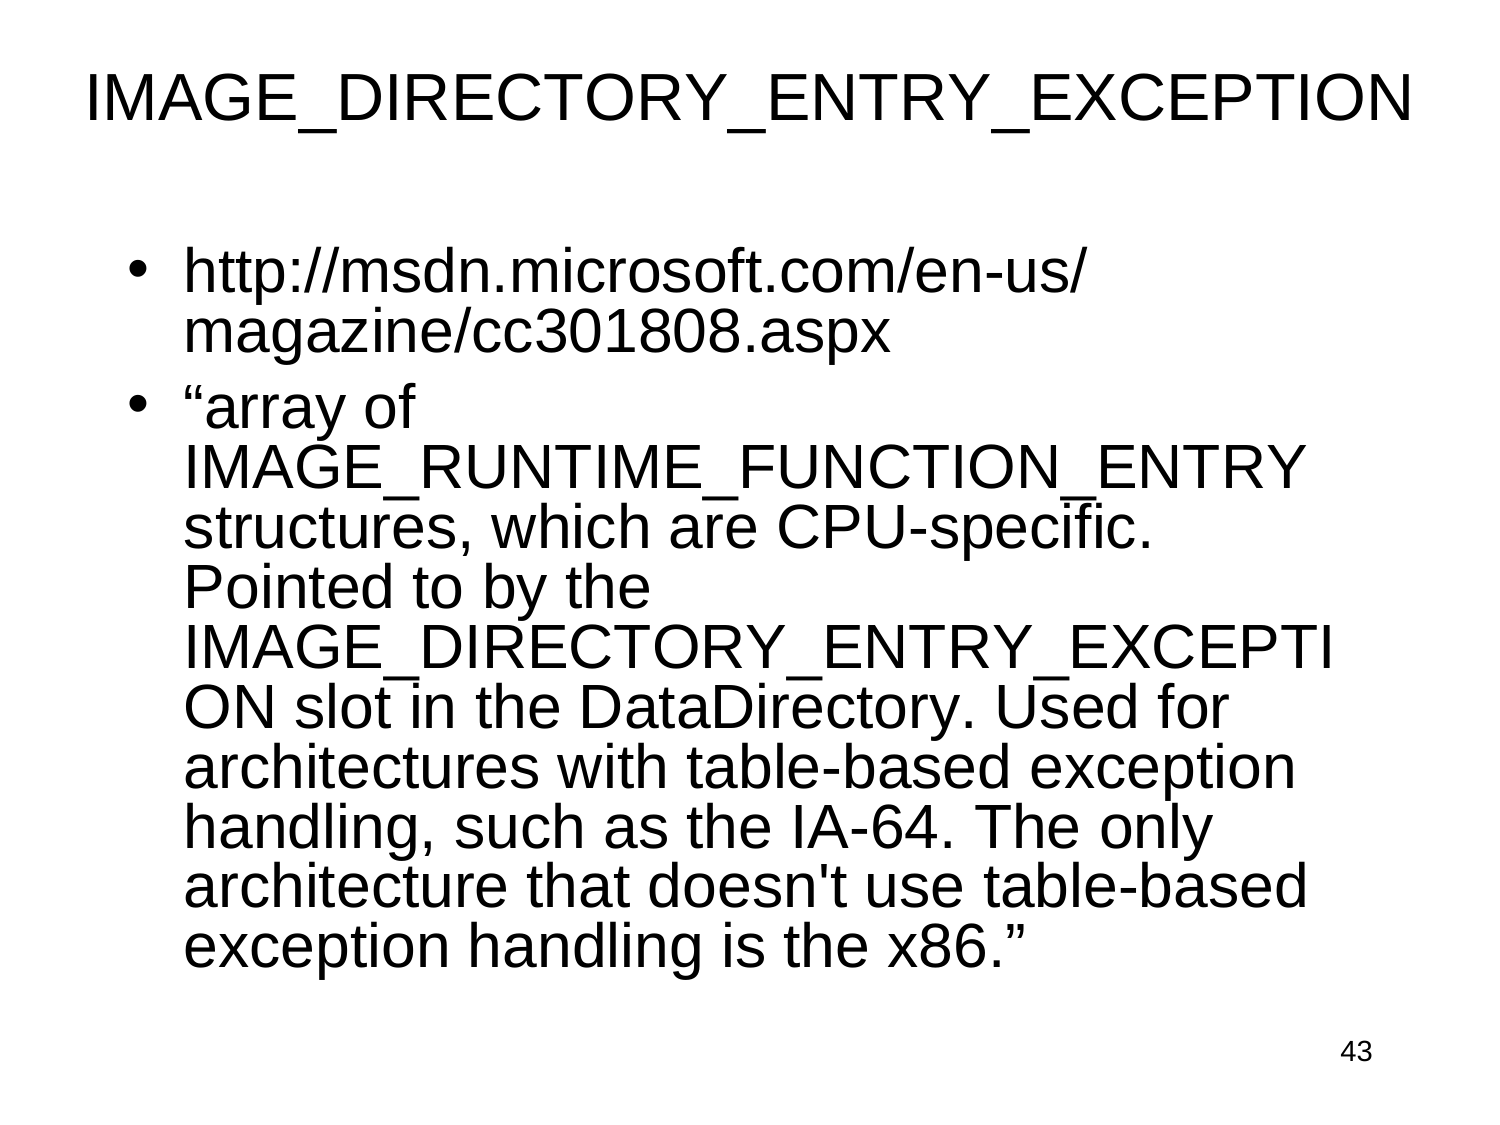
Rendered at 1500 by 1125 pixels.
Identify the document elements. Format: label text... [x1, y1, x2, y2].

text_box <number> [1074, 1025, 1388, 1101]
title IMAGE_DIRECTORY_ENTRY_EXCEPTION [0, 0, 1500, 188]
list http://msdn.microsoft.com/en-us/magazine/cc301808.aspx “array of IMAGE_RUNTIME_FUNCTION_ENTRY structures, which are CPU-specific. Pointed to by the IMAGE_DIRECTORY_ENTRY_EXCEPTION slot in the DataDirectory. Used for architectures with table-based exception handling, such as the IA-64. The only architecture that doesn't use table-based exception handling is the x86.” [112, 237, 1388, 1051]
